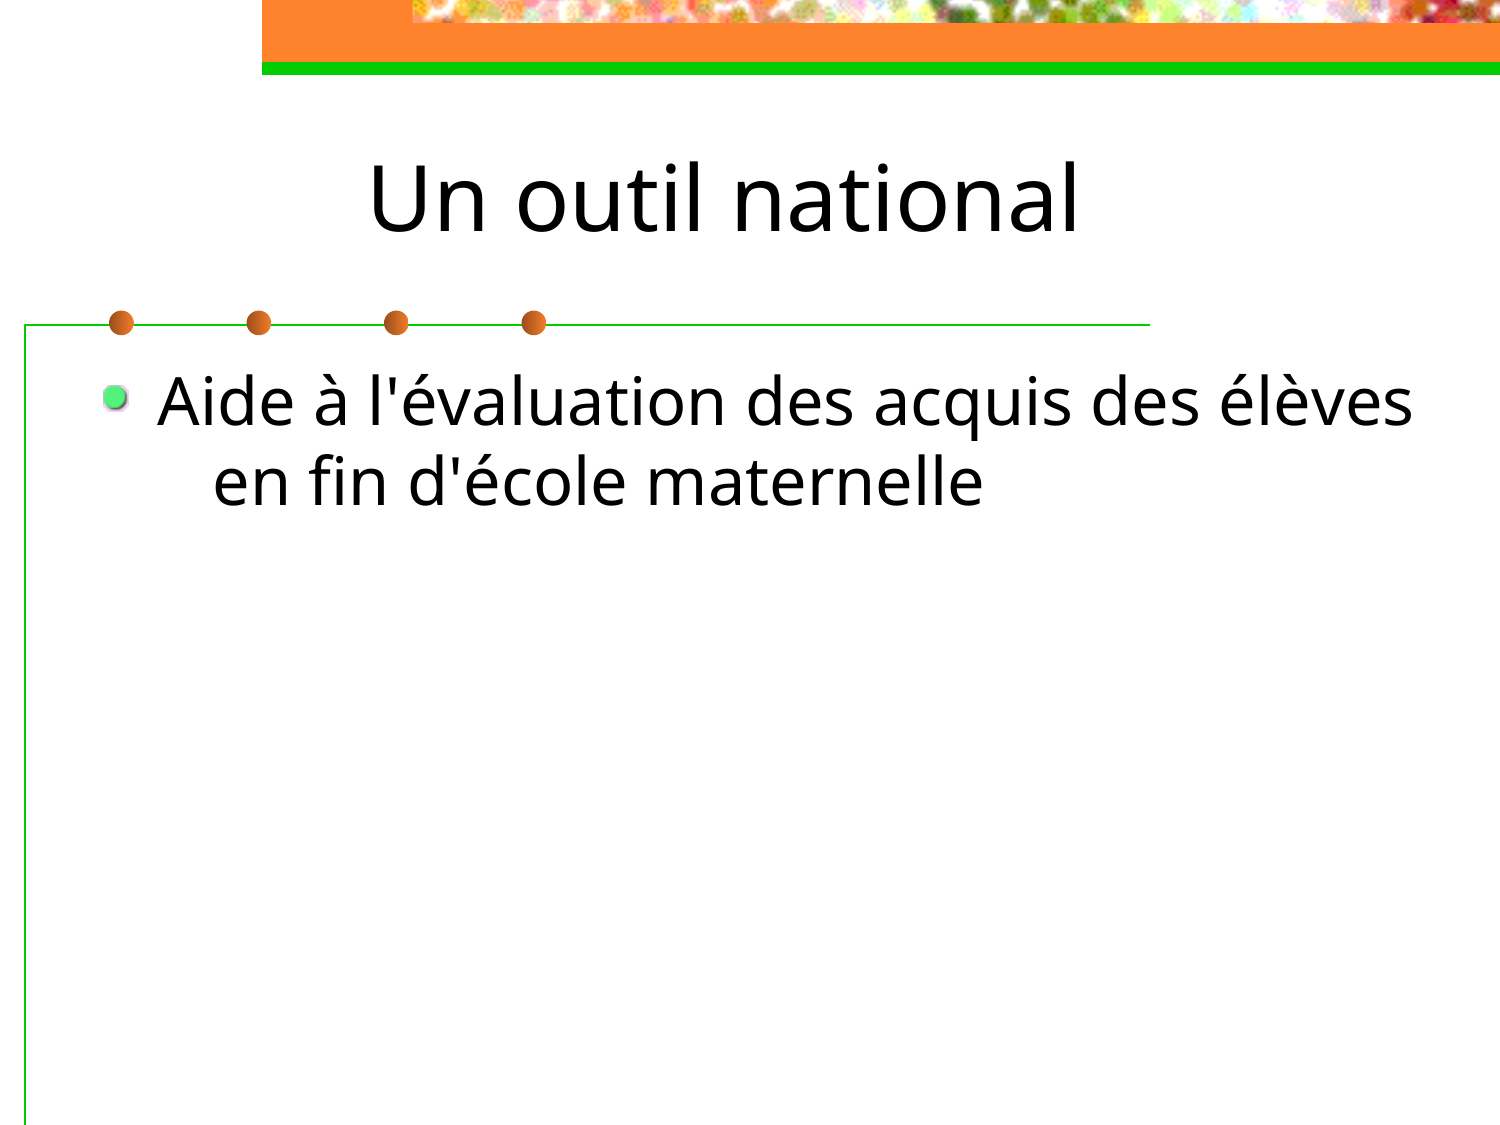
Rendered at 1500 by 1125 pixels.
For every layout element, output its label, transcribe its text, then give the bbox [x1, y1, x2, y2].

picture [412, 0, 1500, 23]
title Un outil national [87, 99, 1363, 288]
list Aide à l'évaluation des acquis des élèves en fin d'école maternelle [87, 350, 1447, 1026]
